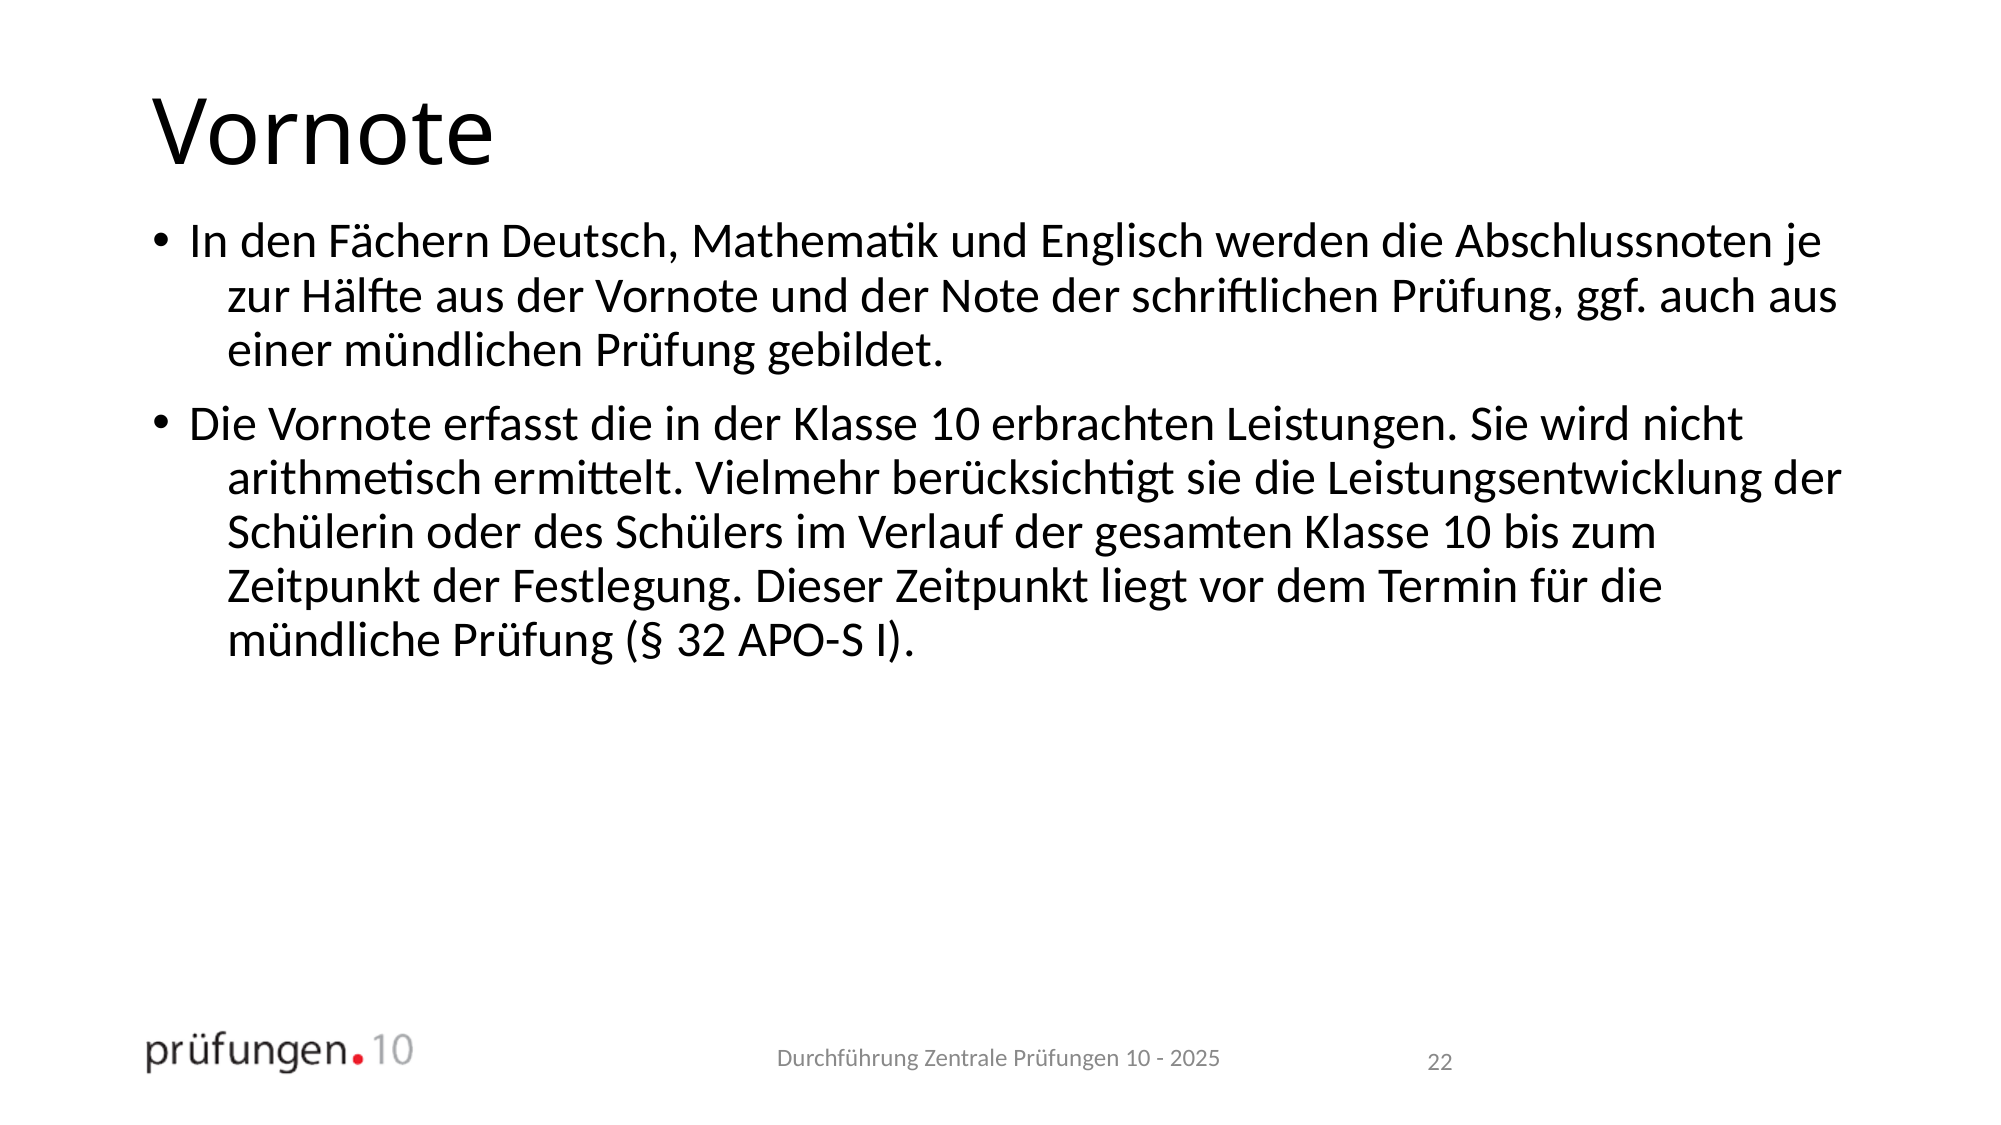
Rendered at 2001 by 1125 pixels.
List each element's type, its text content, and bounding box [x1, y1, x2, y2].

title Vornote [137, 77, 1863, 193]
list In den Fächern Deutsch, Mathematik und Englisch werden die Abschlussnoten je zur Hälfte aus der Vornote und der Note der schriftlichen Prüfung, ggf. auch aus einer mündlichen Prüfung gebildet. Die Vornote erfasst die in der Klasse 10 erbrachten Leistungen. Sie wird nicht arithmetisch ermittelt. Vielmehr berücksichtigt sie die Leistungsentwicklung der Schülerin oder des Schülers im Verlauf der gesamten Klasse 10 bis zum Zeitpunkt der Festlegung. Dieser Zeitpunkt liegt vor dem Termin für die mündliche Prüfung (§ 32 APO-S I). [137, 207, 1863, 1014]
picture [137, 1023, 423, 1080]
text_box <Foliennummer> [1412, 1030, 1863, 1091]
